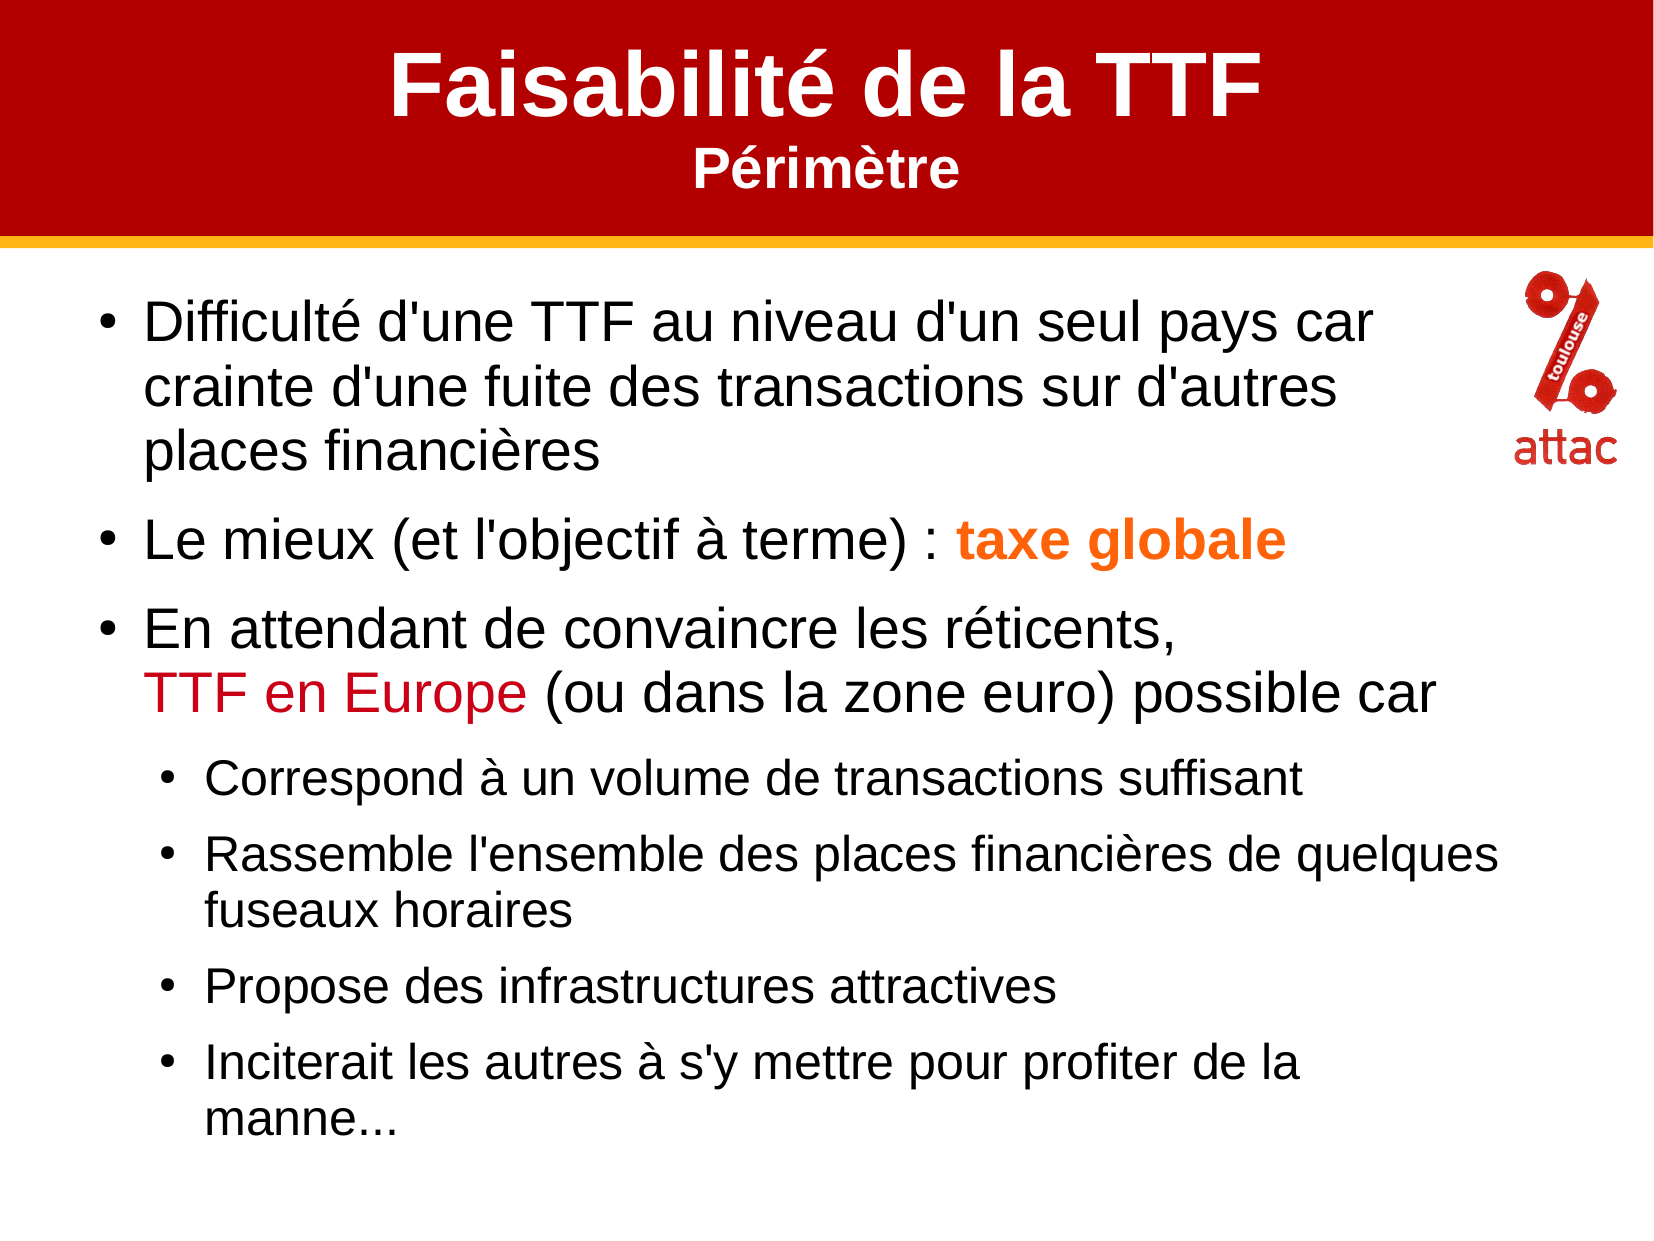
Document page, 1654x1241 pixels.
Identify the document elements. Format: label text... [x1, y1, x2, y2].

list Difficulté d'une TTF au niveau d'un seul pays car crainte d'une fuite des transactions sur d'autres places financières Le mieux (et l'objectif à terme) : taxe globale En attendant de convaincre les réticents, TTF en Europe (ou dans la zone euro) possible car Correspond à un volume de transactions suffisant Rassemble l'ensemble des places financières de quelques fuseaux horaires Propose des infrastructures attractives Inciterait les autres à s'y mettre pour profiter de la manne... [82, 290, 1506, 1152]
picture [1509, 265, 1625, 473]
title Faisabilité de la TTF Périmètre [82, 21, 1571, 214]
